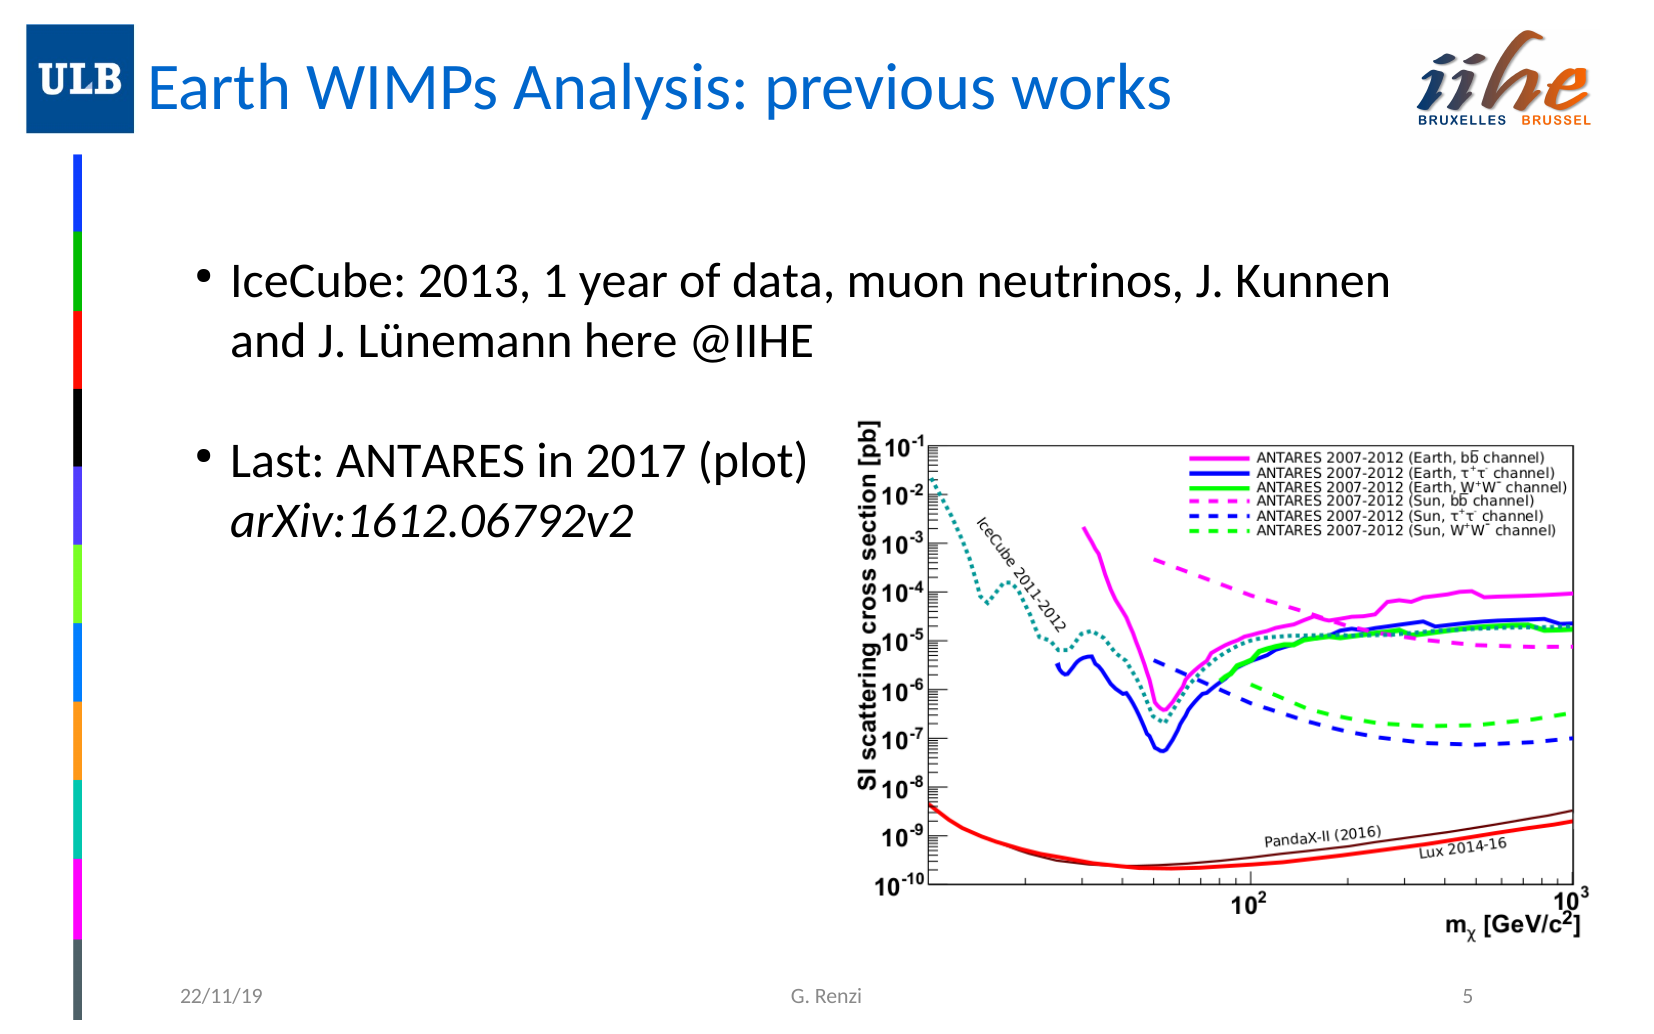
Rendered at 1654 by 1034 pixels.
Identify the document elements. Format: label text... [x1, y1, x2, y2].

text_box IceCube: 2013, 1 year of data, muon neutrinos, J. Kunnen and J. Lünemann here @IIHE Last: ANTARES in 2017 (plot) arXiv:1612.06792v2 [180, 240, 1411, 555]
picture [1410, 29, 1600, 150]
picture [7, 24, 132, 143]
picture [74, 155, 82, 1019]
picture [810, 391, 1651, 961]
title Earth WIMPs Analysis: previous works [132, 13, 1323, 152]
